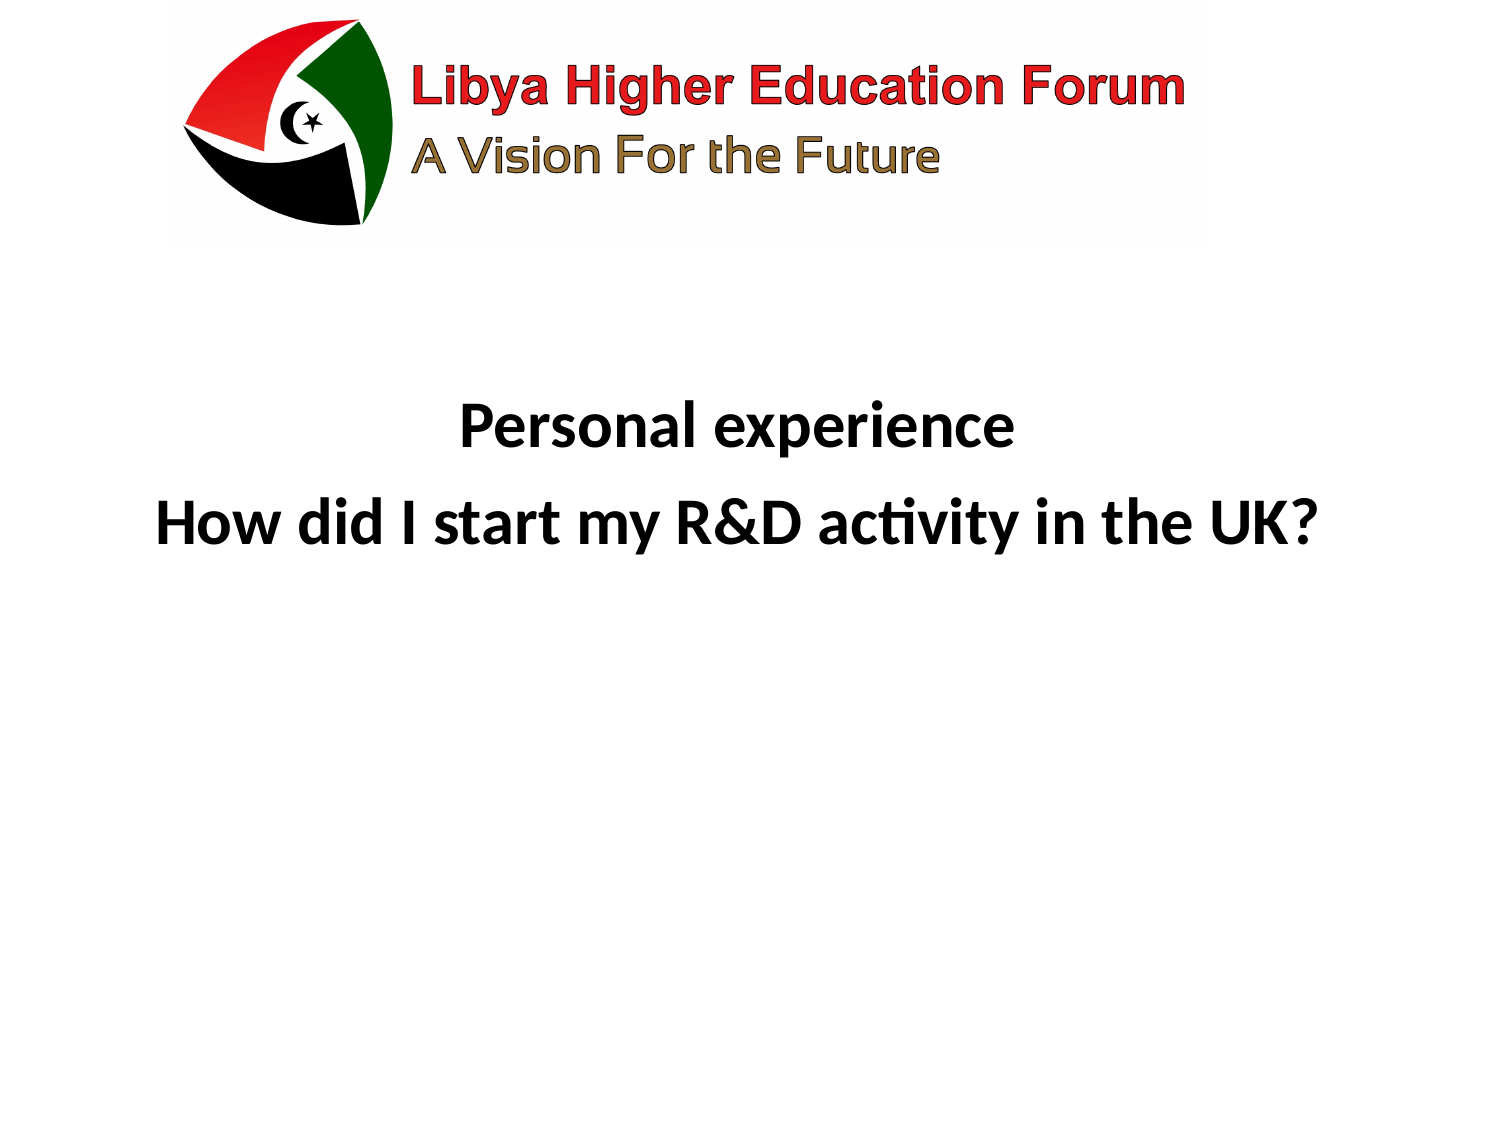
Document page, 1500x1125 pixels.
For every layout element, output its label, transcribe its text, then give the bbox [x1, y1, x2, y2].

subtitle Personal experience How did I start my R&D activity in the UK? [88, 373, 1388, 662]
picture [171, 0, 1205, 247]
